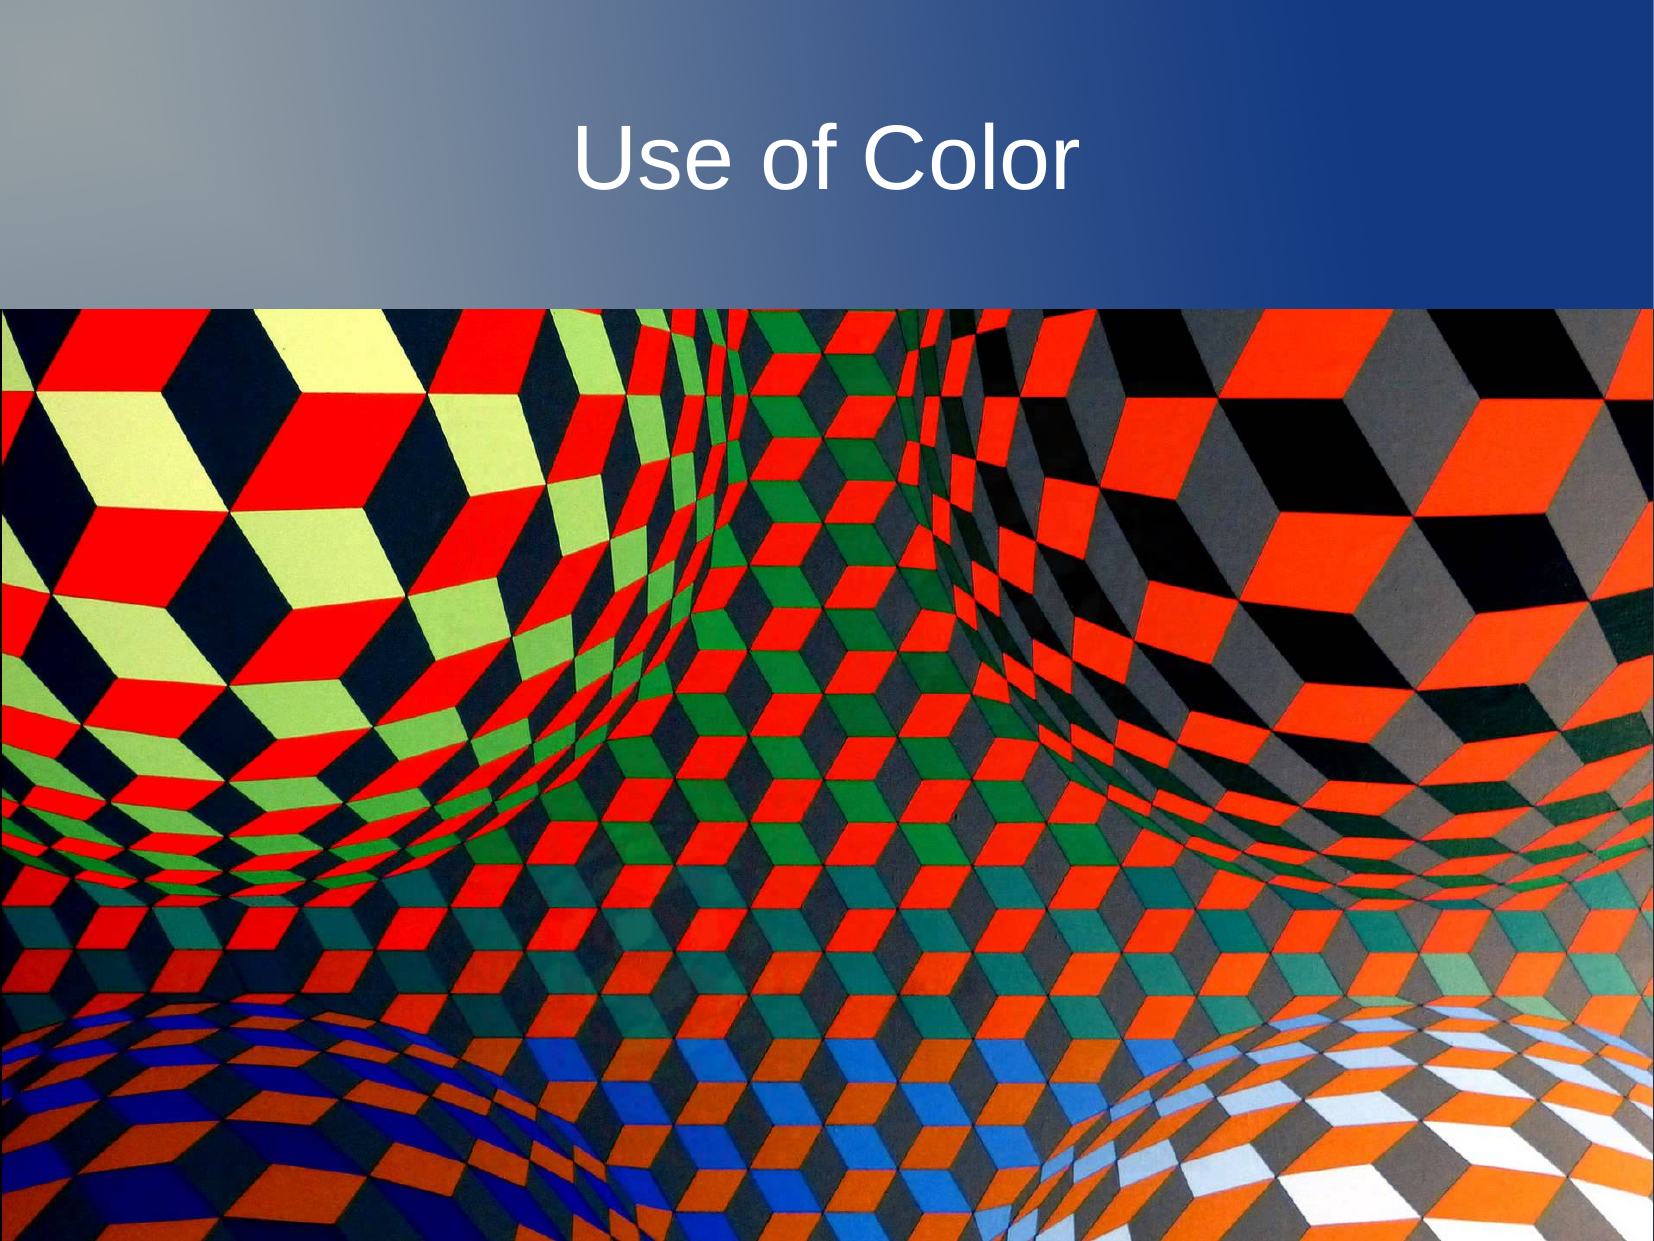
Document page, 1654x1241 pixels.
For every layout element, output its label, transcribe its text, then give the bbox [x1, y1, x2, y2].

title Use of Color [82, 49, 1571, 257]
picture [0, 309, 1654, 1241]
